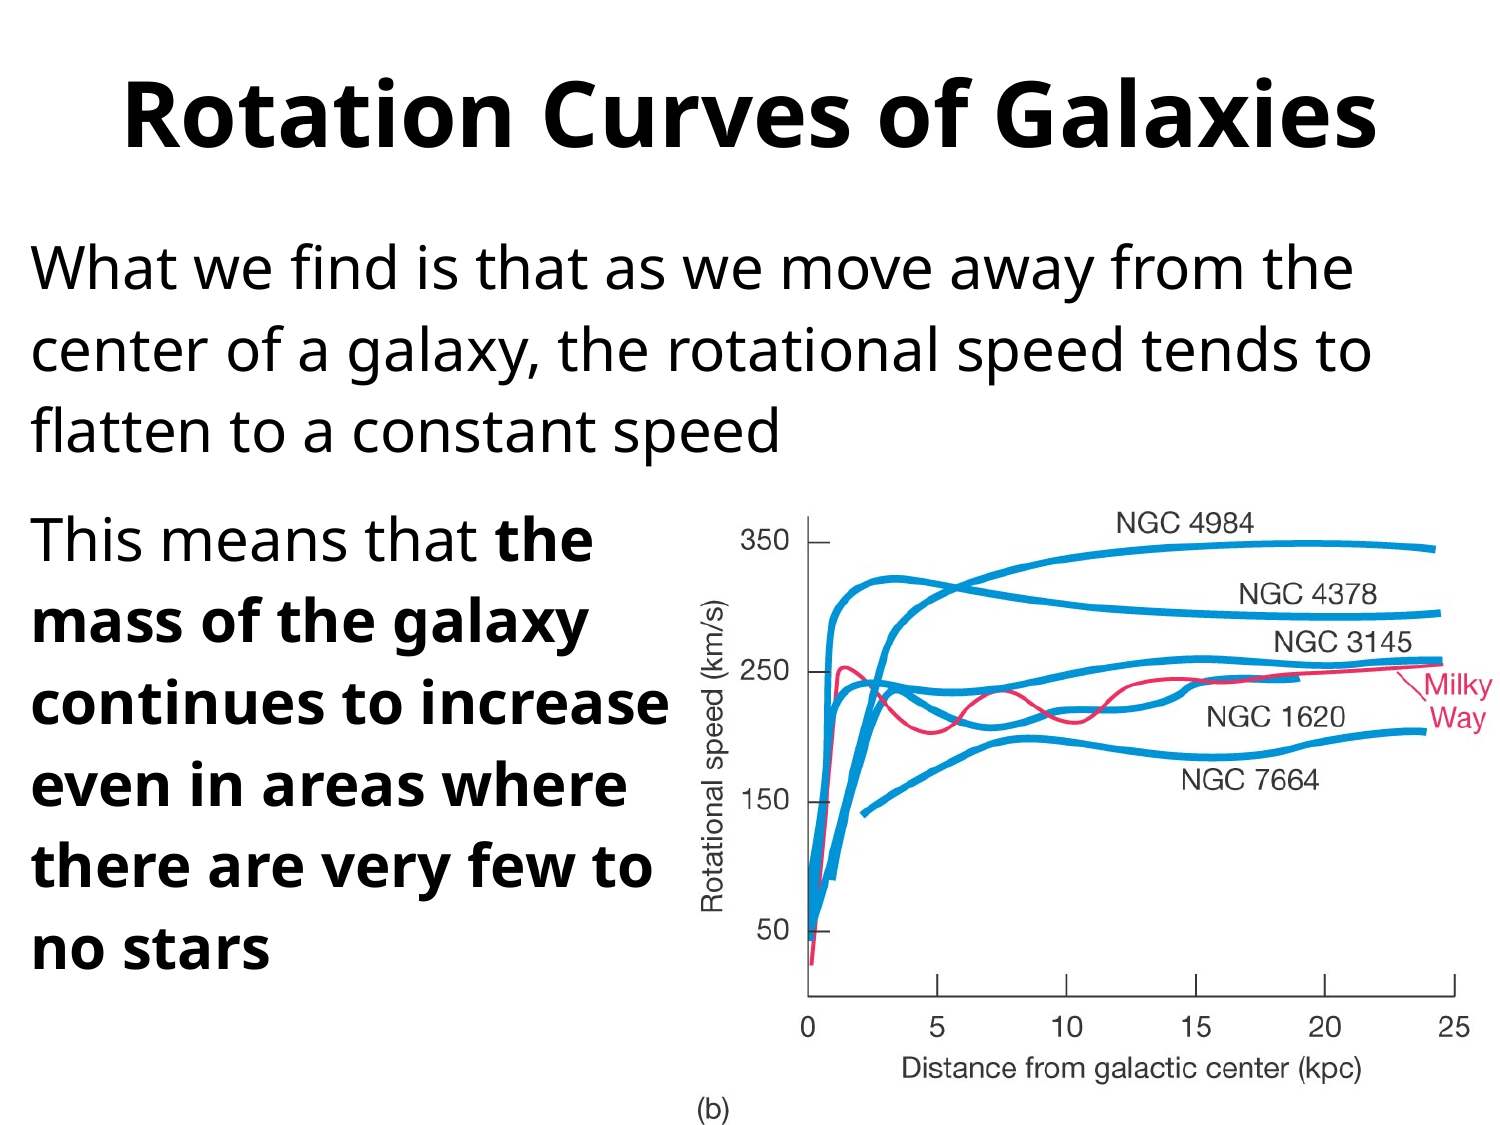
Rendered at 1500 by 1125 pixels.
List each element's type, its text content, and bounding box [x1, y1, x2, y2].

picture [690, 503, 1500, 1125]
list What we find is that as we move away from the center of a galaxy, the rotational speed tends to flatten to a constant speed This means that the mass of the galaxy continues to increase even in areas where there are very few to no stars [30, 224, 1471, 991]
title Rotation Curves of Galaxies [30, 58, 1471, 167]
